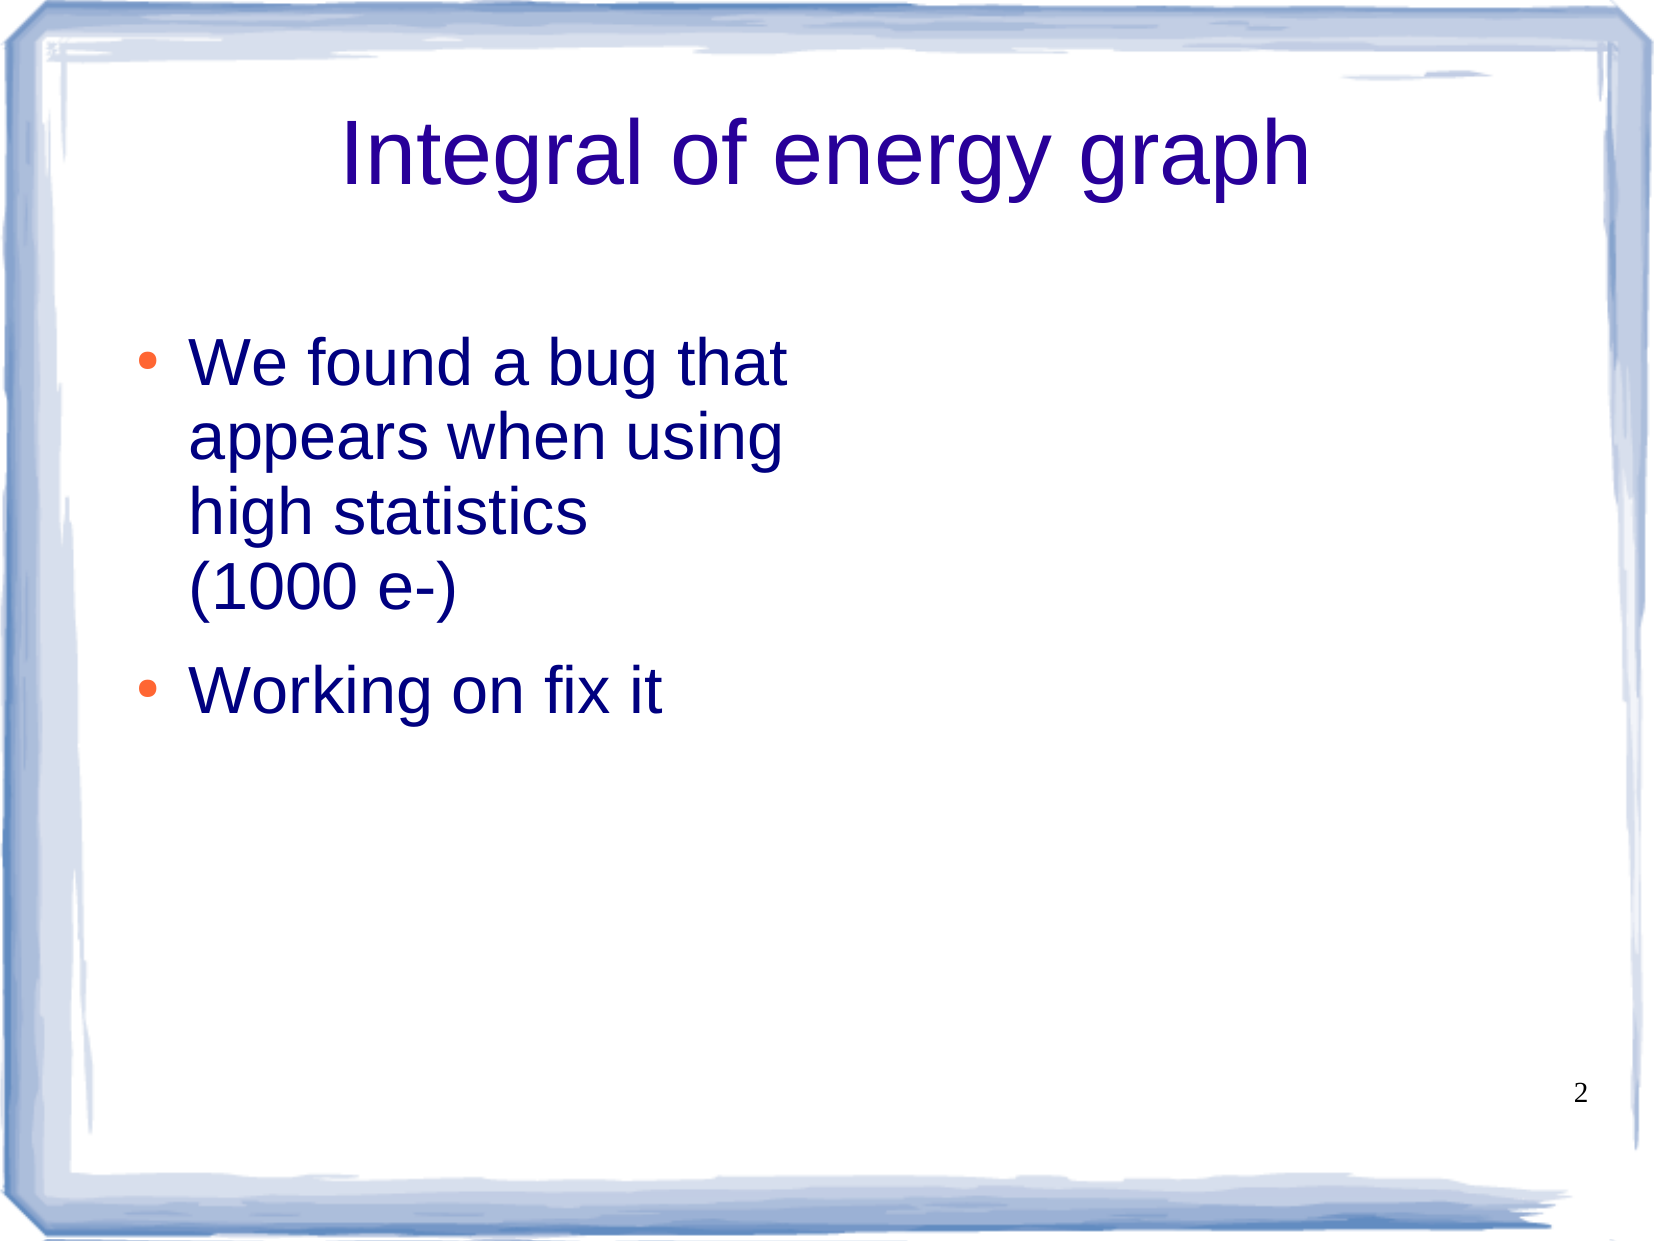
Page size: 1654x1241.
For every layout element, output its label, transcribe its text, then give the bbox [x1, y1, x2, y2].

list We found a bug that appears when using high statistics (1000 e-) Working on fix it [118, 324, 827, 990]
title Integral of energy graph [82, 49, 1571, 257]
picture [0, 0, 1654, 1241]
